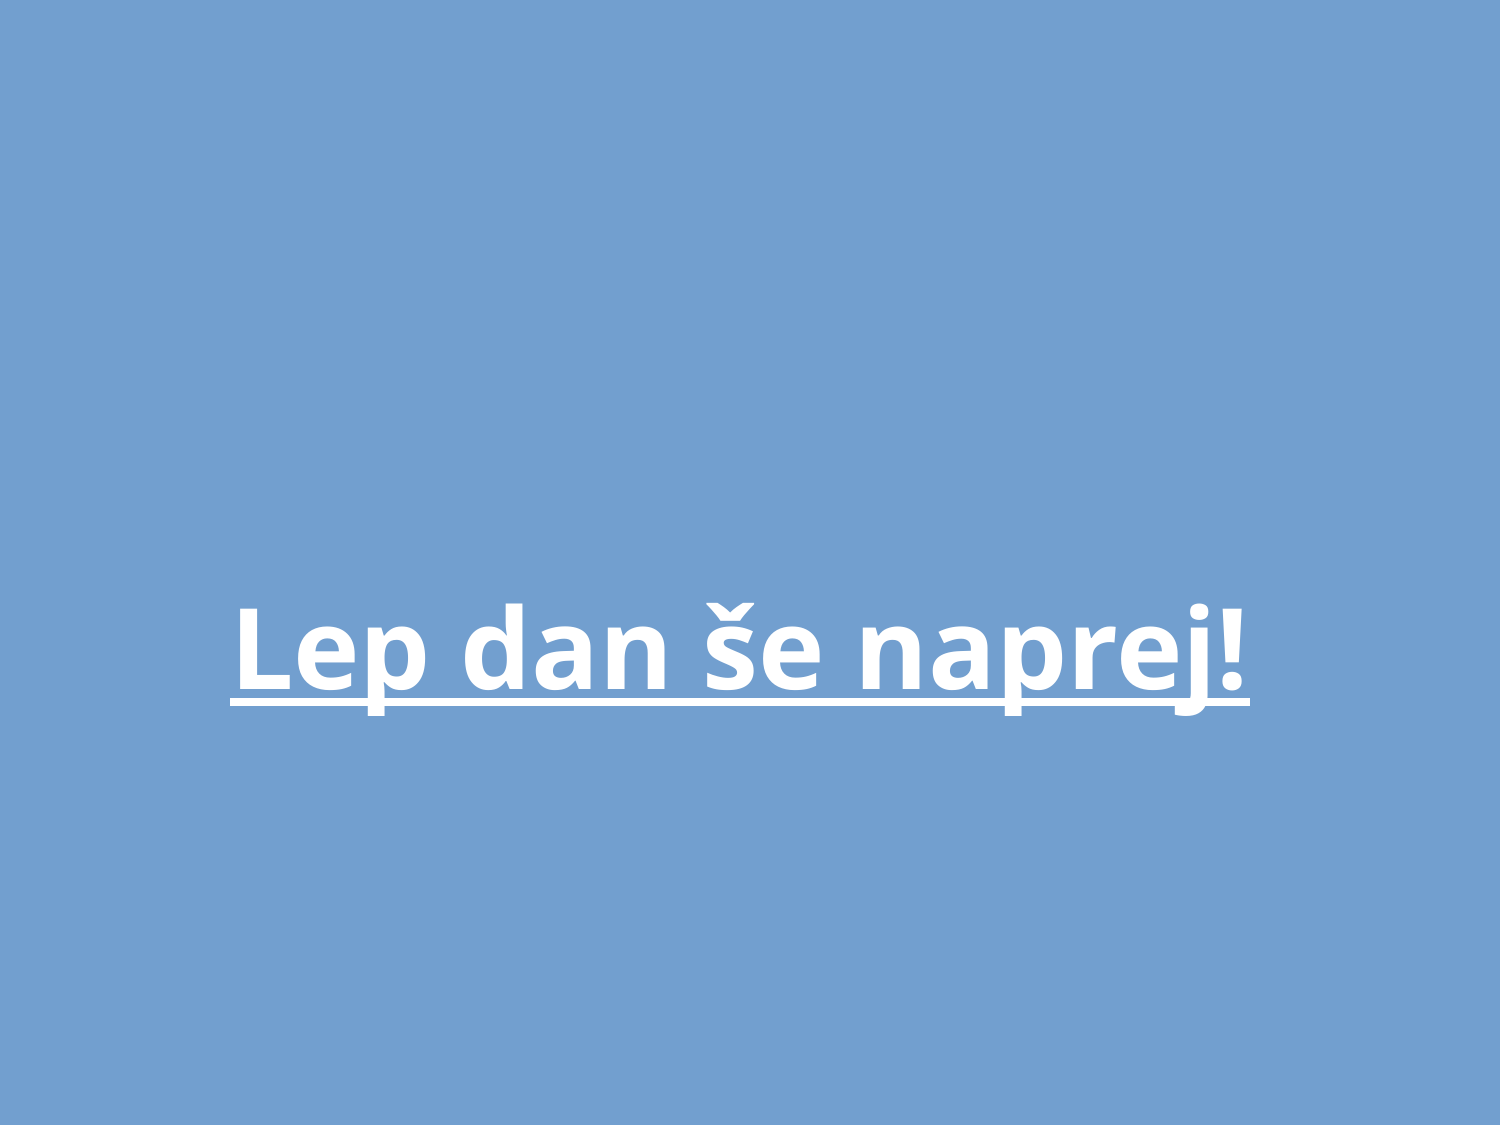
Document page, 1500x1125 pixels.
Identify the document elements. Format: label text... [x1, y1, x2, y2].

title Lep dan še naprej! [64, 550, 1415, 739]
